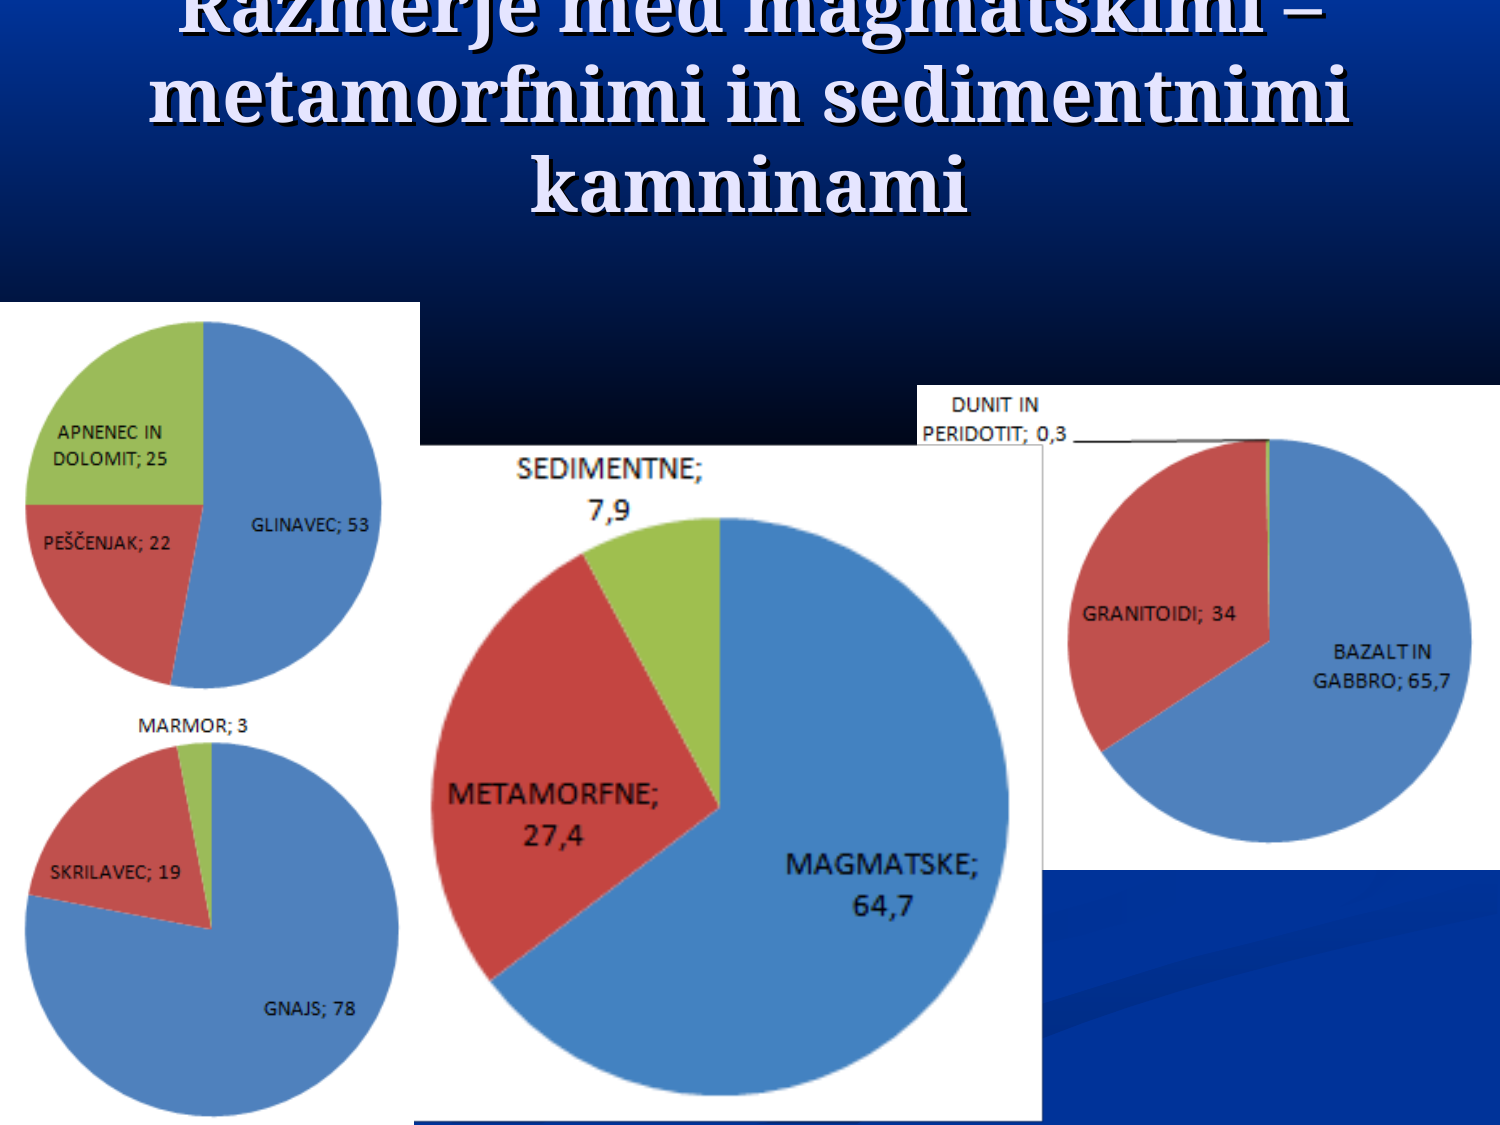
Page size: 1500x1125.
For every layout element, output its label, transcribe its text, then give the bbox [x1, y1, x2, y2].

picture [0, 302, 1500, 1125]
text_box [414, 444, 1046, 1125]
title Razmerje med magmatskimi – metamorfnimi in sedimentnimi kamninami [0, 0, 1500, 190]
